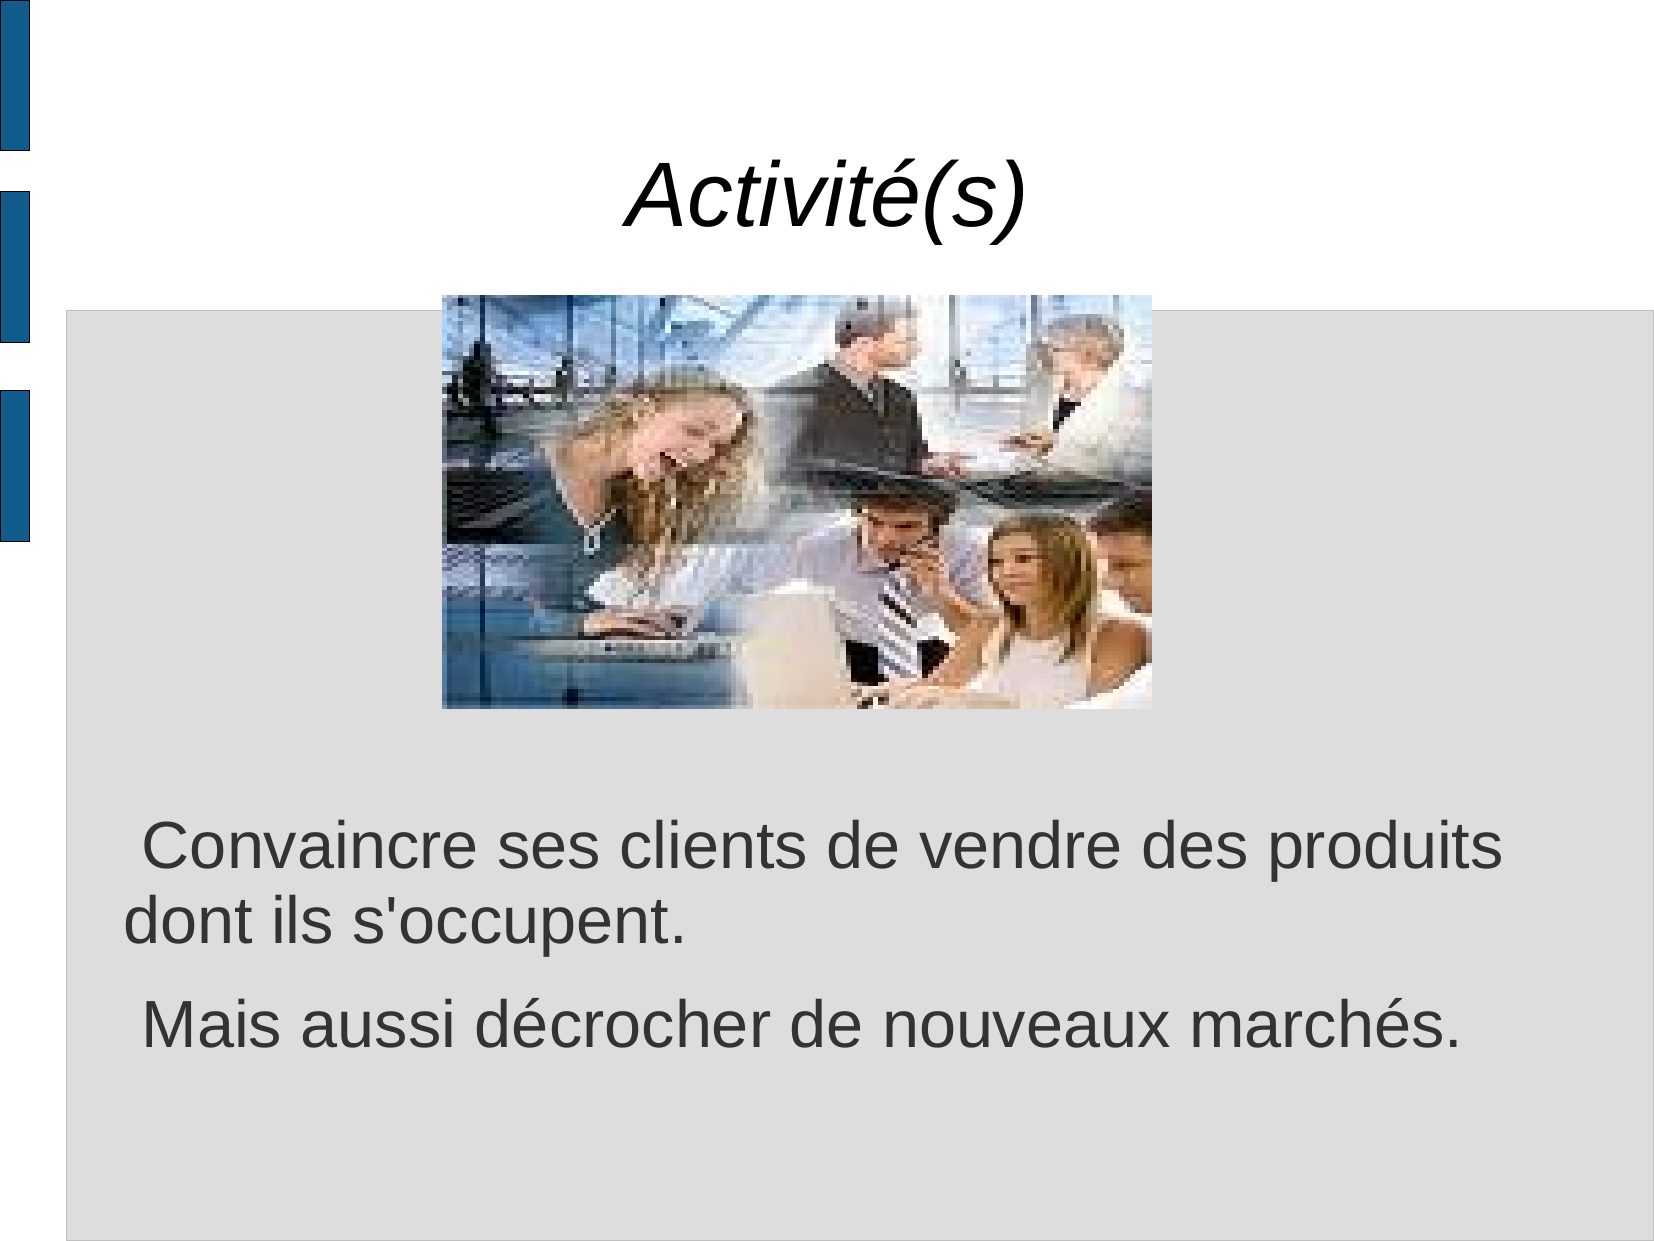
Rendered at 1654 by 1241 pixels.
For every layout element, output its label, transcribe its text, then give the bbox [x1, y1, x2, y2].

list Convaincre ses clients de vendre des produits dont ils s'occupent. Mais aussi décrocher de nouveaux marchés. [123, 808, 1536, 1182]
picture [442, 295, 1152, 709]
title Activité(s) [121, 91, 1534, 299]
chart [124, 354, 1506, 727]
